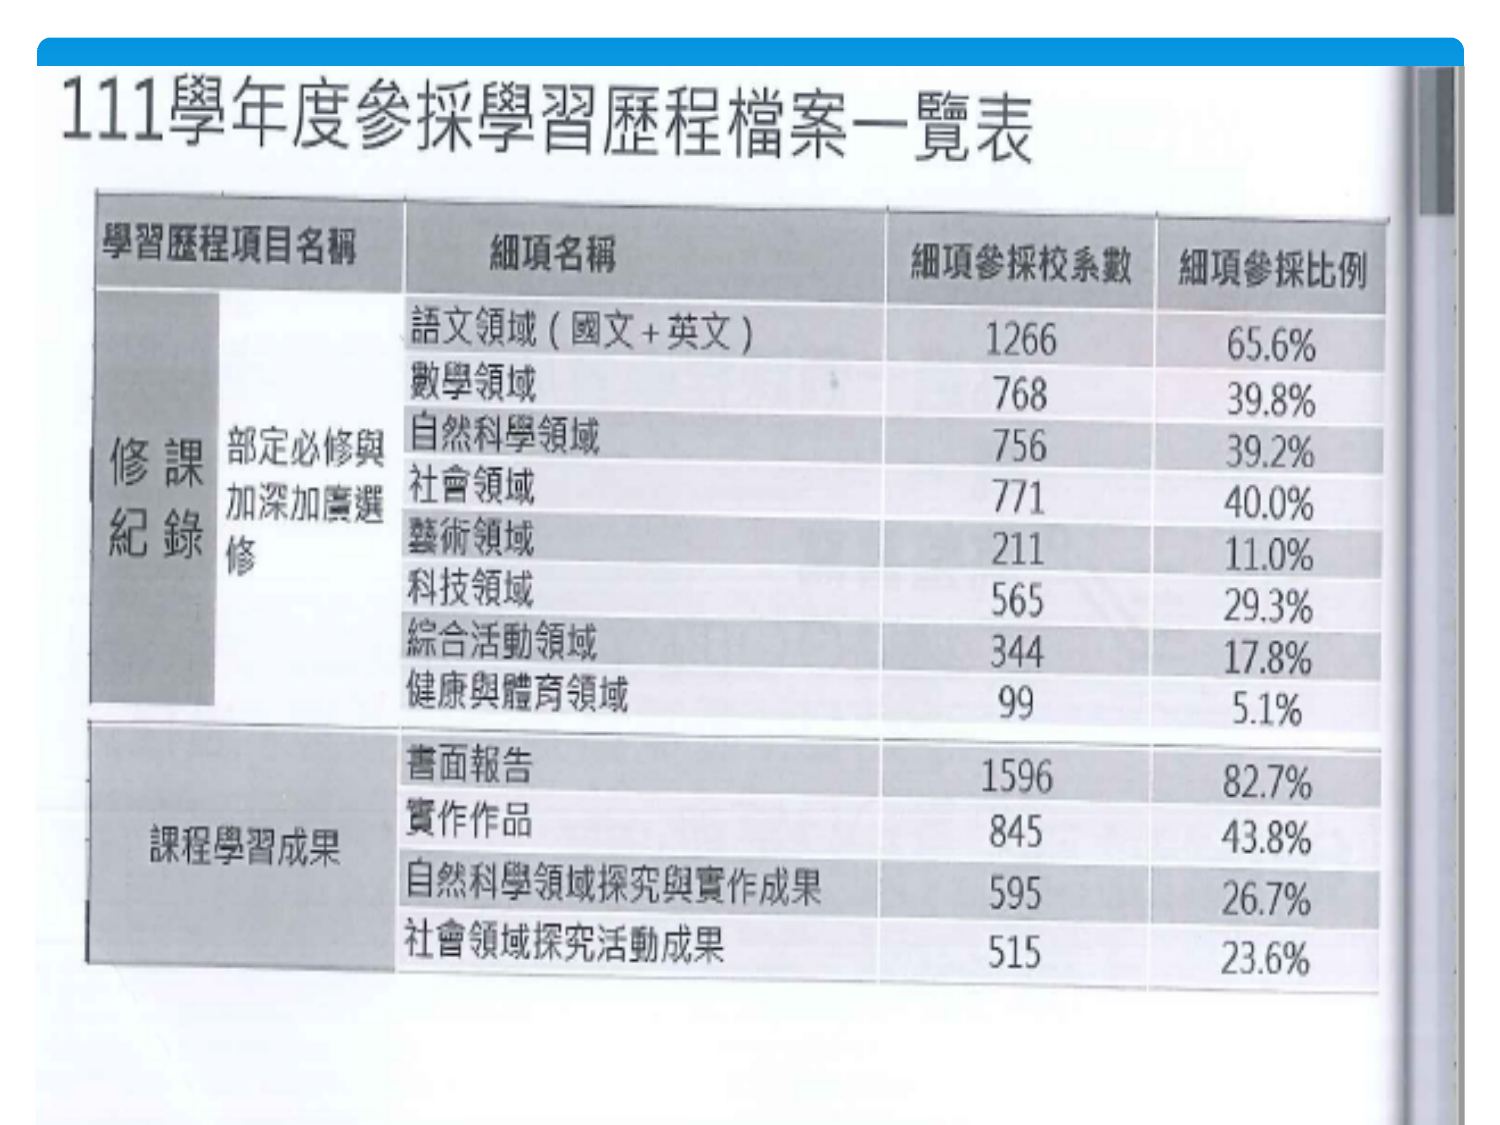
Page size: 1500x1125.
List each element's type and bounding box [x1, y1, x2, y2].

picture [35, 66, 1465, 1125]
